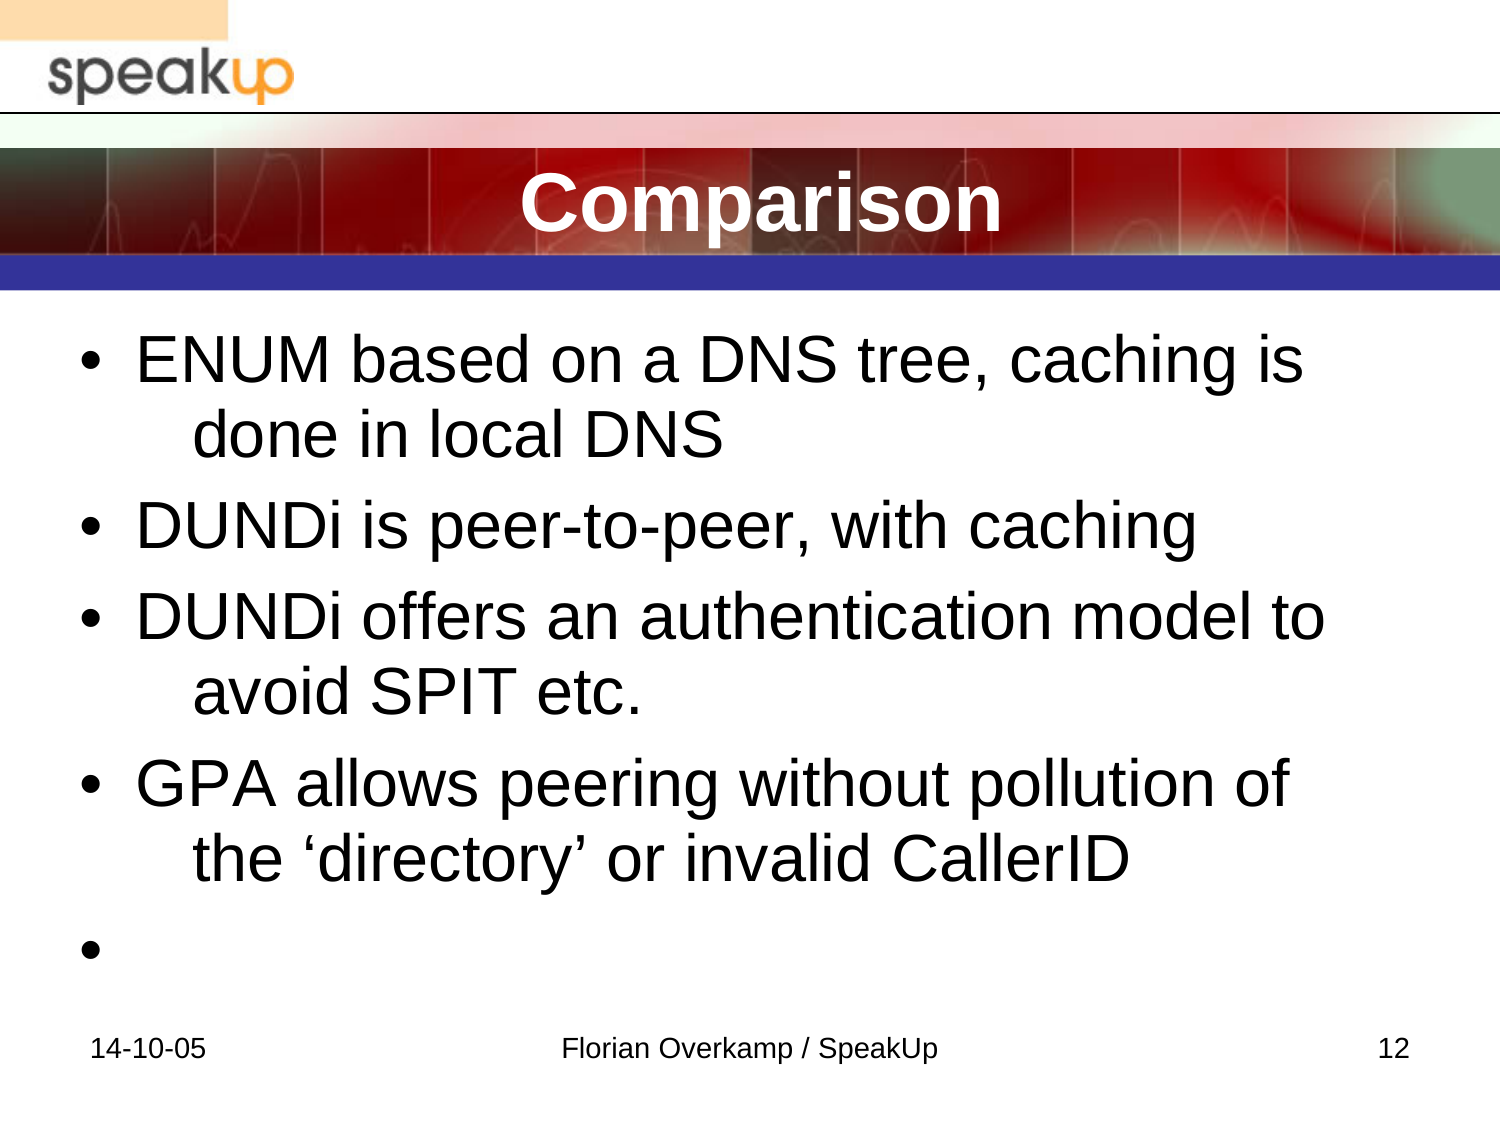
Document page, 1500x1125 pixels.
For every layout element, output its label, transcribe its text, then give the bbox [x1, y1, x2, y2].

title Comparison [88, 144, 1436, 260]
picture [0, 0, 294, 105]
picture [0, 114, 1500, 255]
list ENUM based on a DNS tree, caching is done in local DNS DUNDi is peer-to-peer, with caching DUNDi offers an authentication model to avoid SPIT etc. GPA allows peering without pollution of the ‘directory’ or invalid CallerID [64, 314, 1415, 1037]
